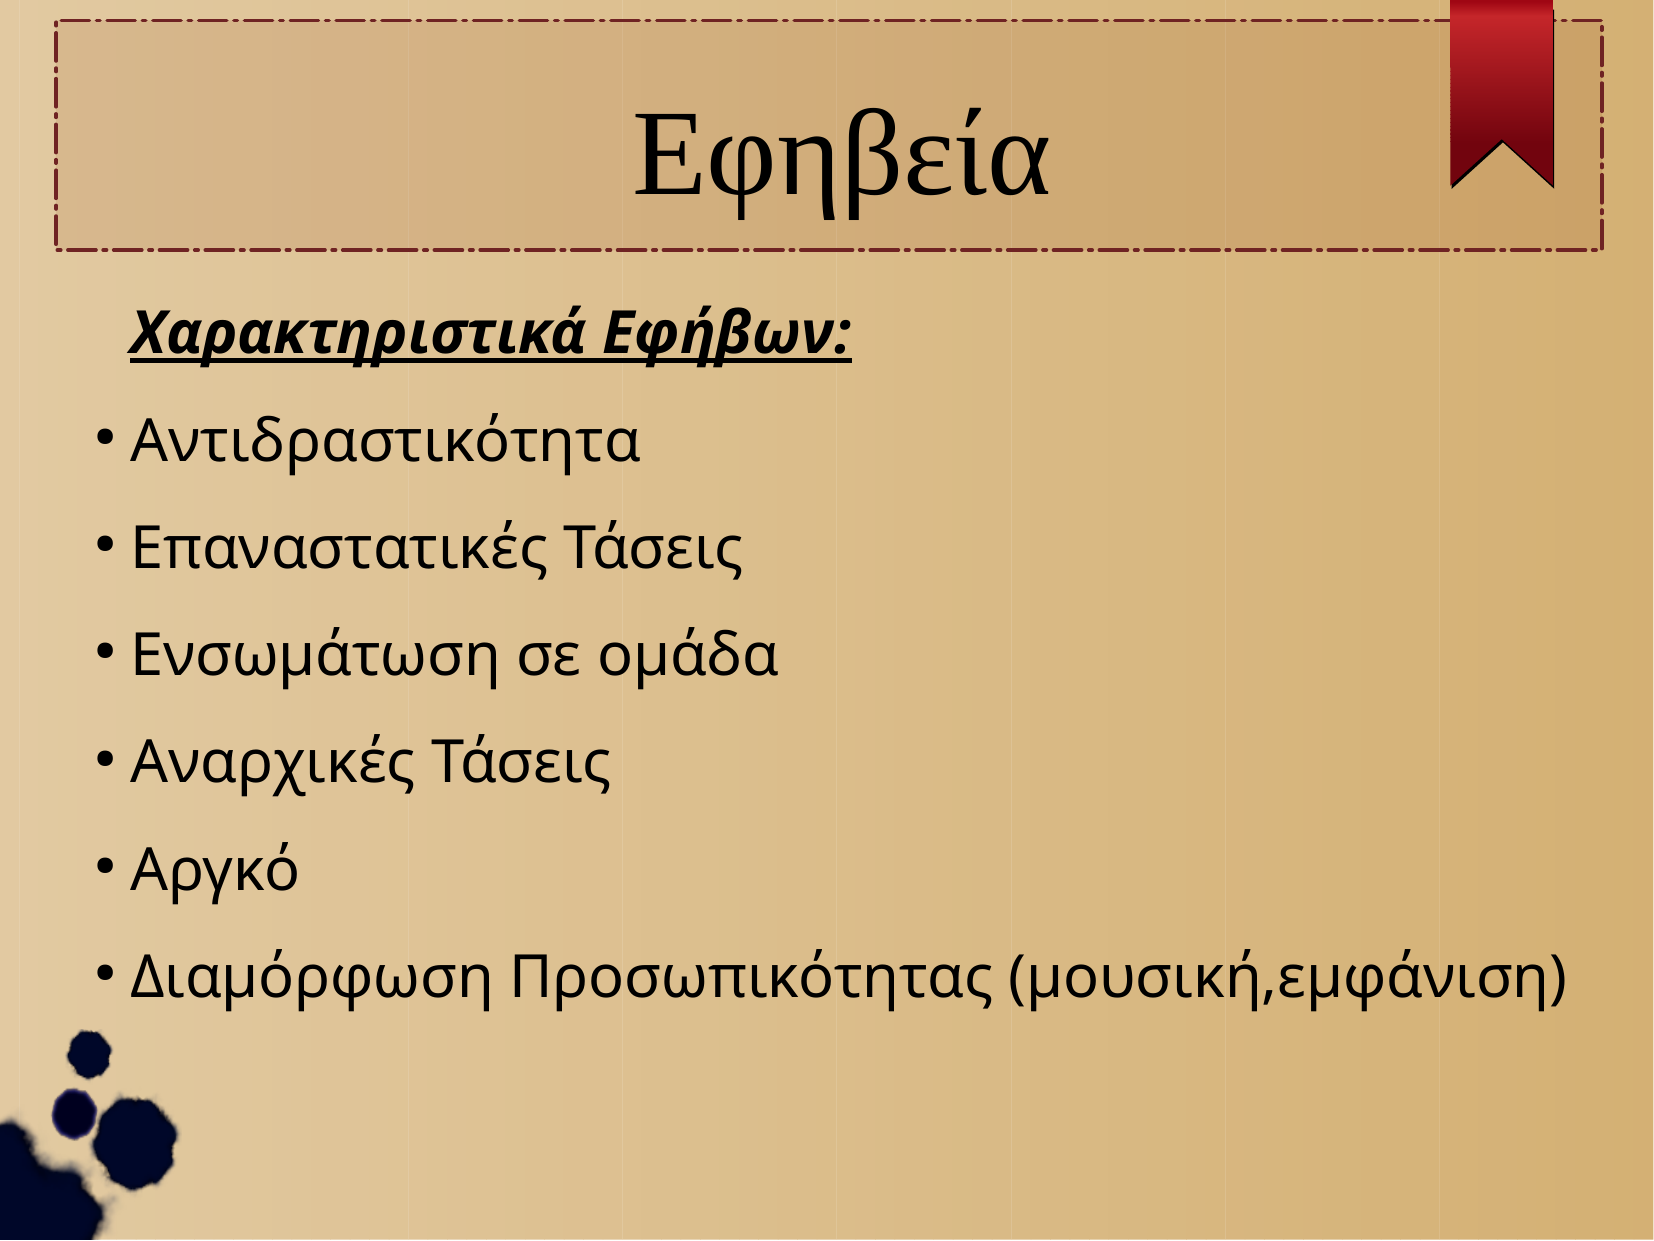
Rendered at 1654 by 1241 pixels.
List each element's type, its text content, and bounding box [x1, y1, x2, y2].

list Χαρακτηριστικά Εφήβων: Αντιδραστικότητα Επαναστατικές Τάσεις Ενσωμάτωση σε ομάδα Αναρχικές Τάσεις Αργκό Διαμόρφωση Προσωπικότητας (μουσική,εμφάνιση) [82, 290, 1571, 1040]
title Εφηβεία [82, 49, 1571, 257]
